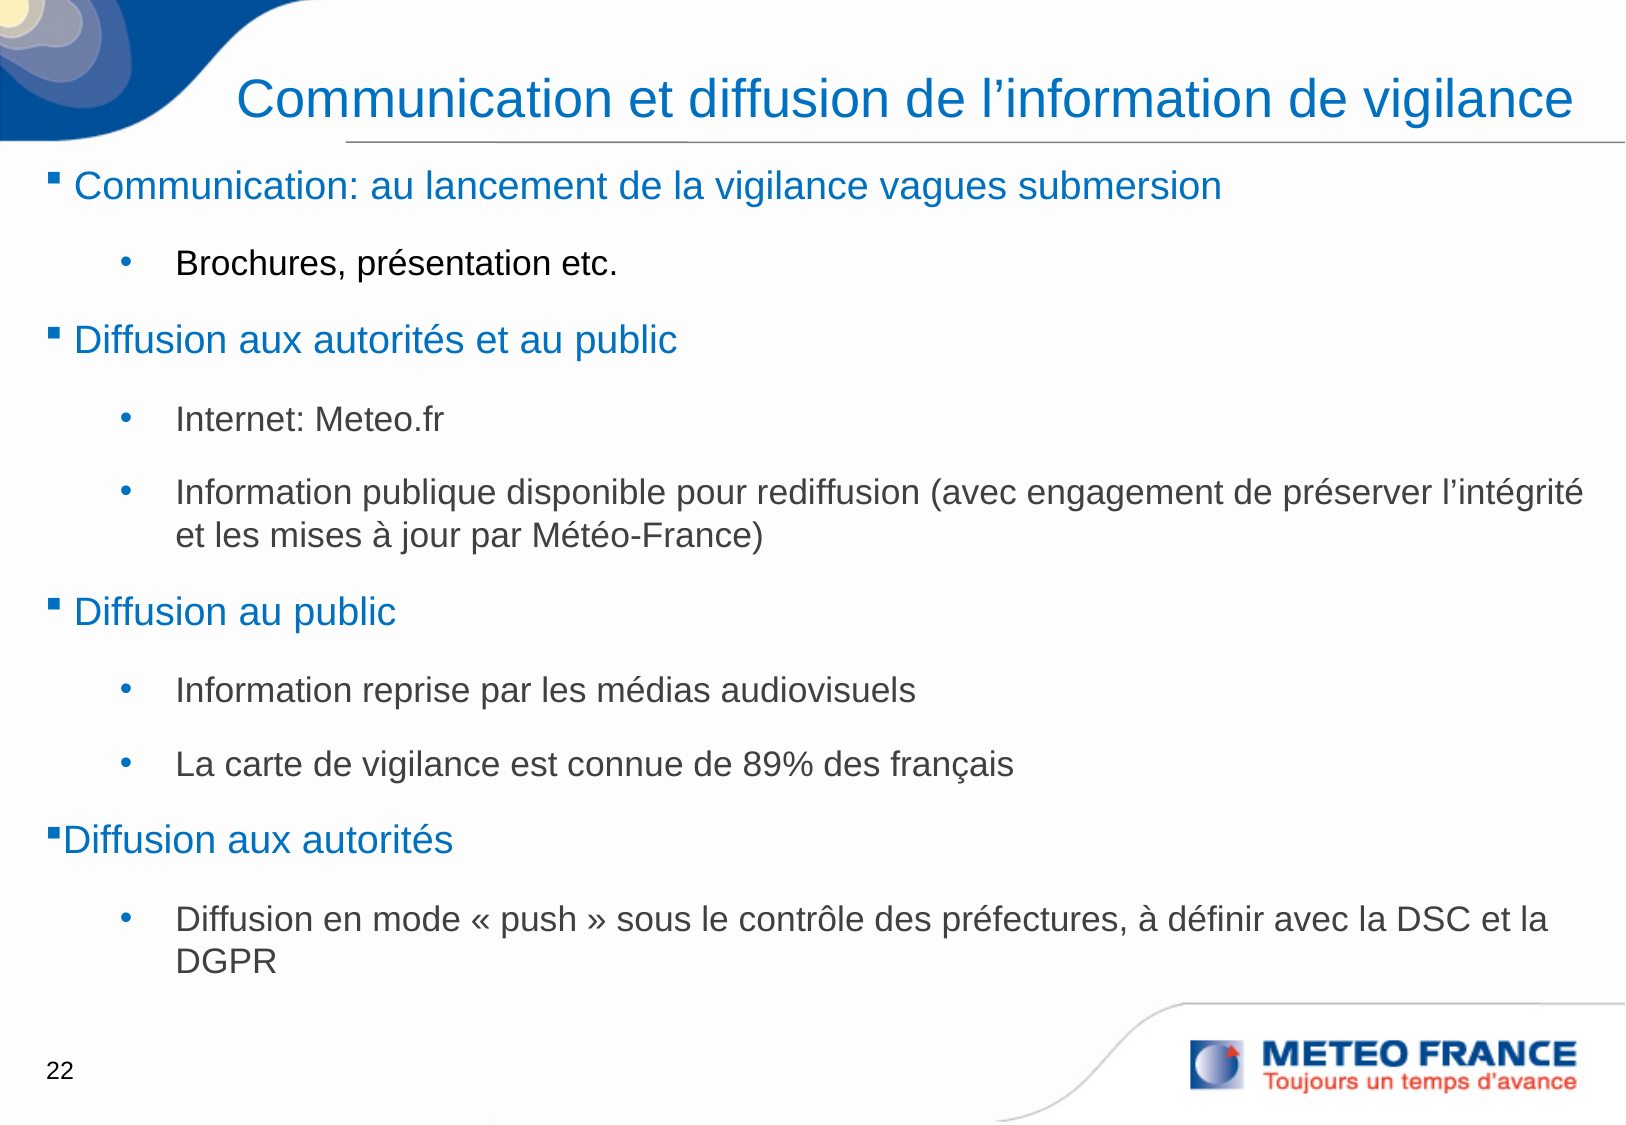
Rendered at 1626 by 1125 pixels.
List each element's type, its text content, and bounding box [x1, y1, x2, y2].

title Communication et diffusion de l’information de vigilance [221, 64, 1593, 139]
list Communication: au lancement de la vigilance vagues submersion Brochures, présentation etc. Diffusion aux autorités et au public Internet: Meteo.fr Information publique disponible pour rediffusion (avec engagement de préserver l’intégrité et les mises à jour par Météo-France) Diffusion au public Information reprise par les médias audiovisuels La carte de vigilance est connue de 89% des français Diffusion aux autorités Diffusion en mode « push » sous le contrôle des préfectures, à définir avec la DSC et la DGPR [44, 172, 1593, 1071]
picture [0, 0, 1626, 1125]
